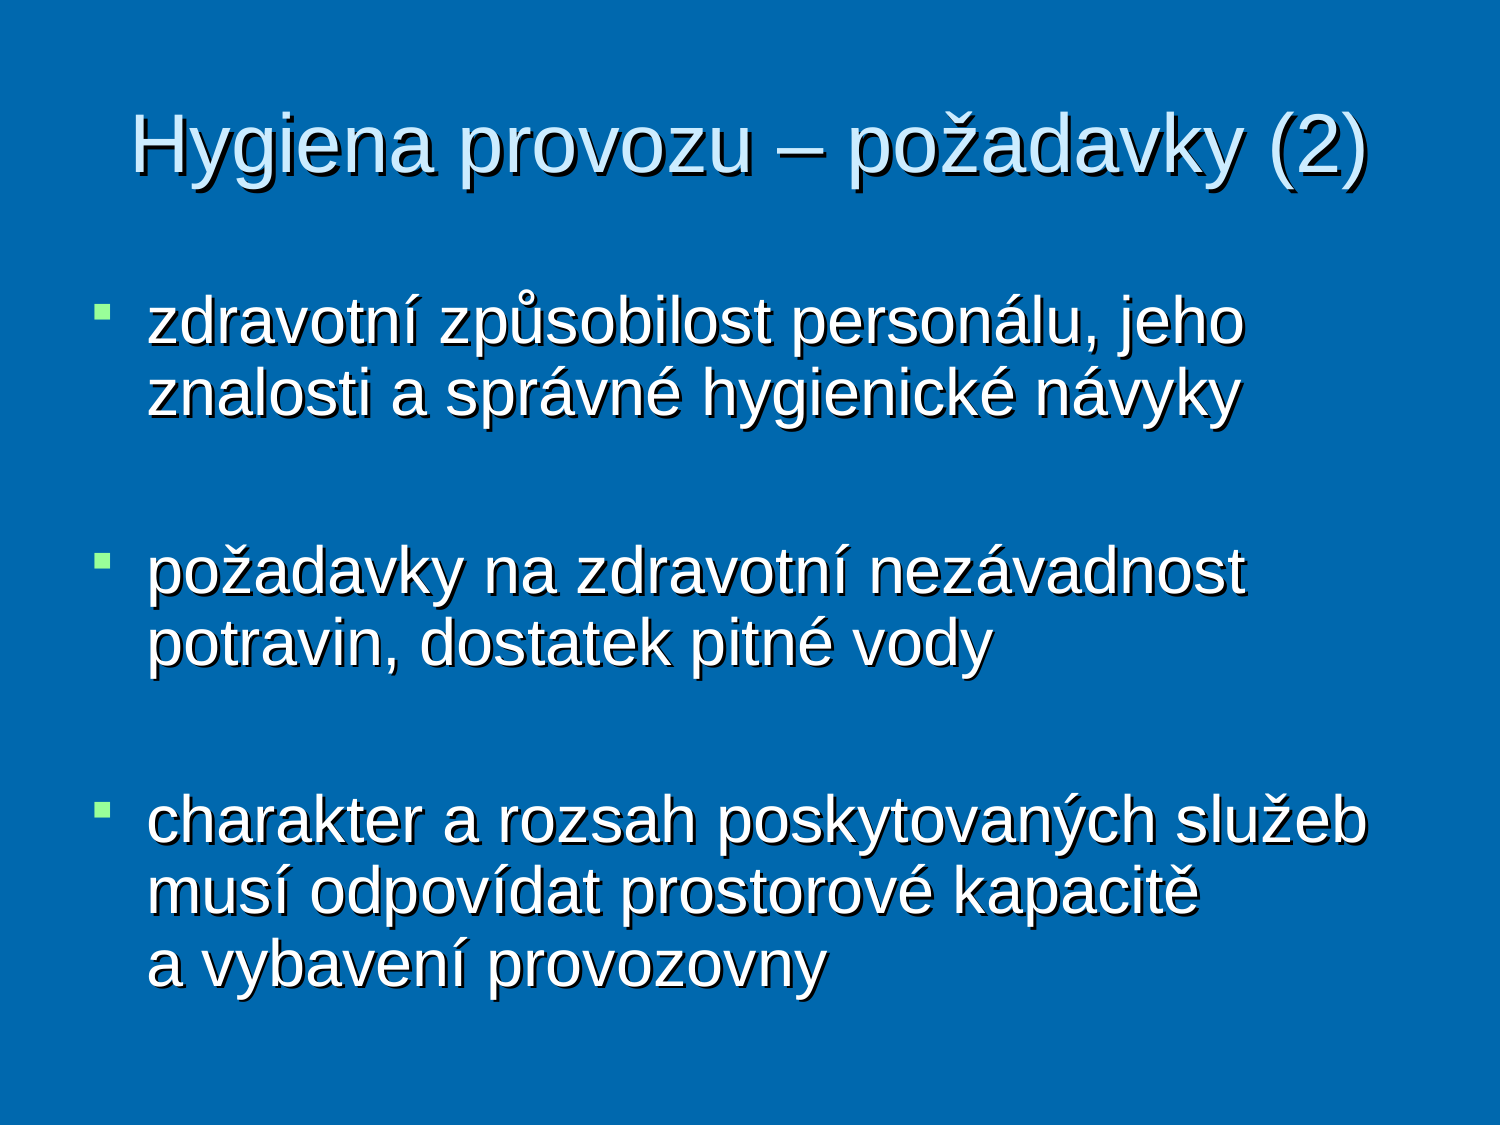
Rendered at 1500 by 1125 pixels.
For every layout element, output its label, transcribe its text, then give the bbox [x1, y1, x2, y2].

title Hygiena provozu – požadavky (2) [75, 45, 1426, 233]
list zdravotní způsobilost personálu, jeho znalosti a správné hygienické návyky požadavky na zdravotní nezávadnost potravin, dostatek pitné vody charakter a rozsah poskytovaných služeb musí odpovídat prostorové kapacitě a vybavení provozovny [75, 278, 1426, 1008]
